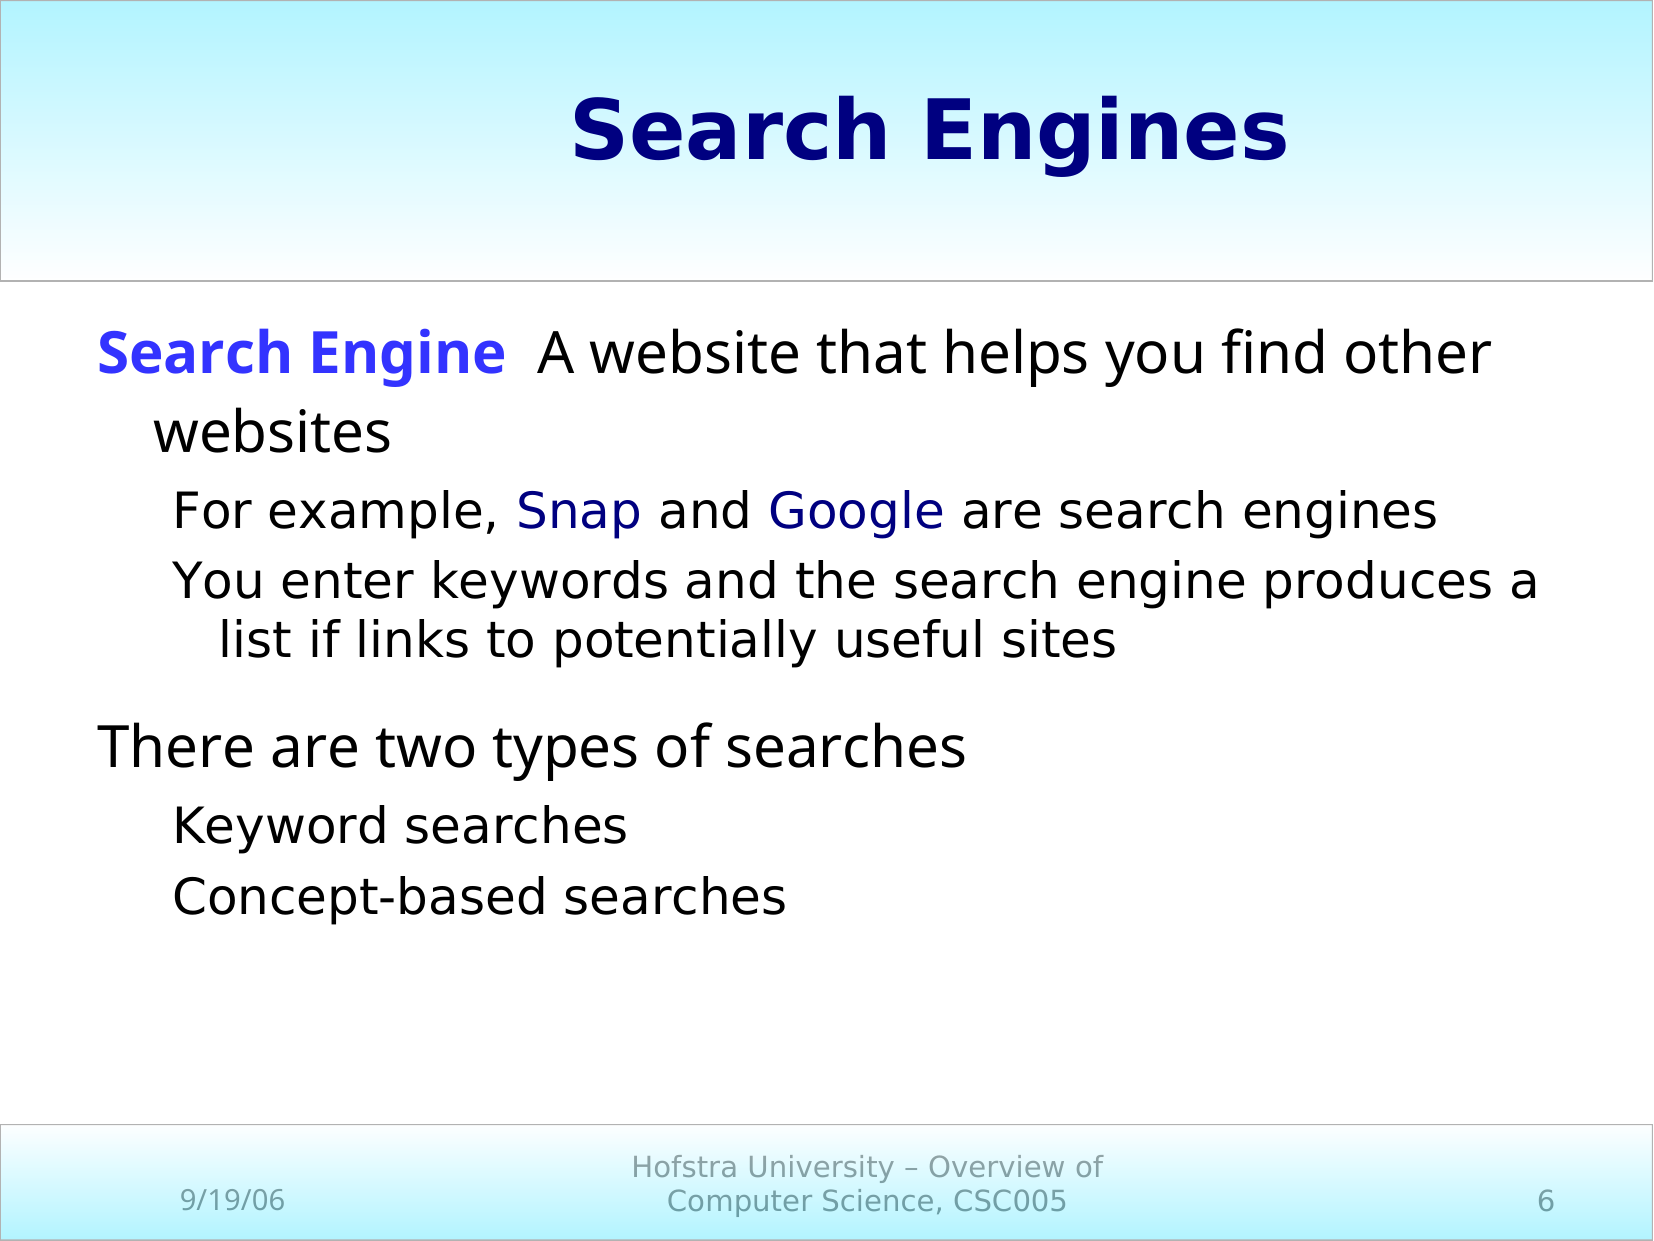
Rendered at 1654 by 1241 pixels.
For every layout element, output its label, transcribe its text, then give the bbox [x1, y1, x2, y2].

title Search Engines [247, 27, 1612, 235]
list Search Engine A website that helps you find other websites For example, Snap and Google are search engines You enter keywords and the search engine produces a list if links to potentially useful sites There are two types of searches Keyword searches Concept-based searches [82, 303, 1571, 1131]
